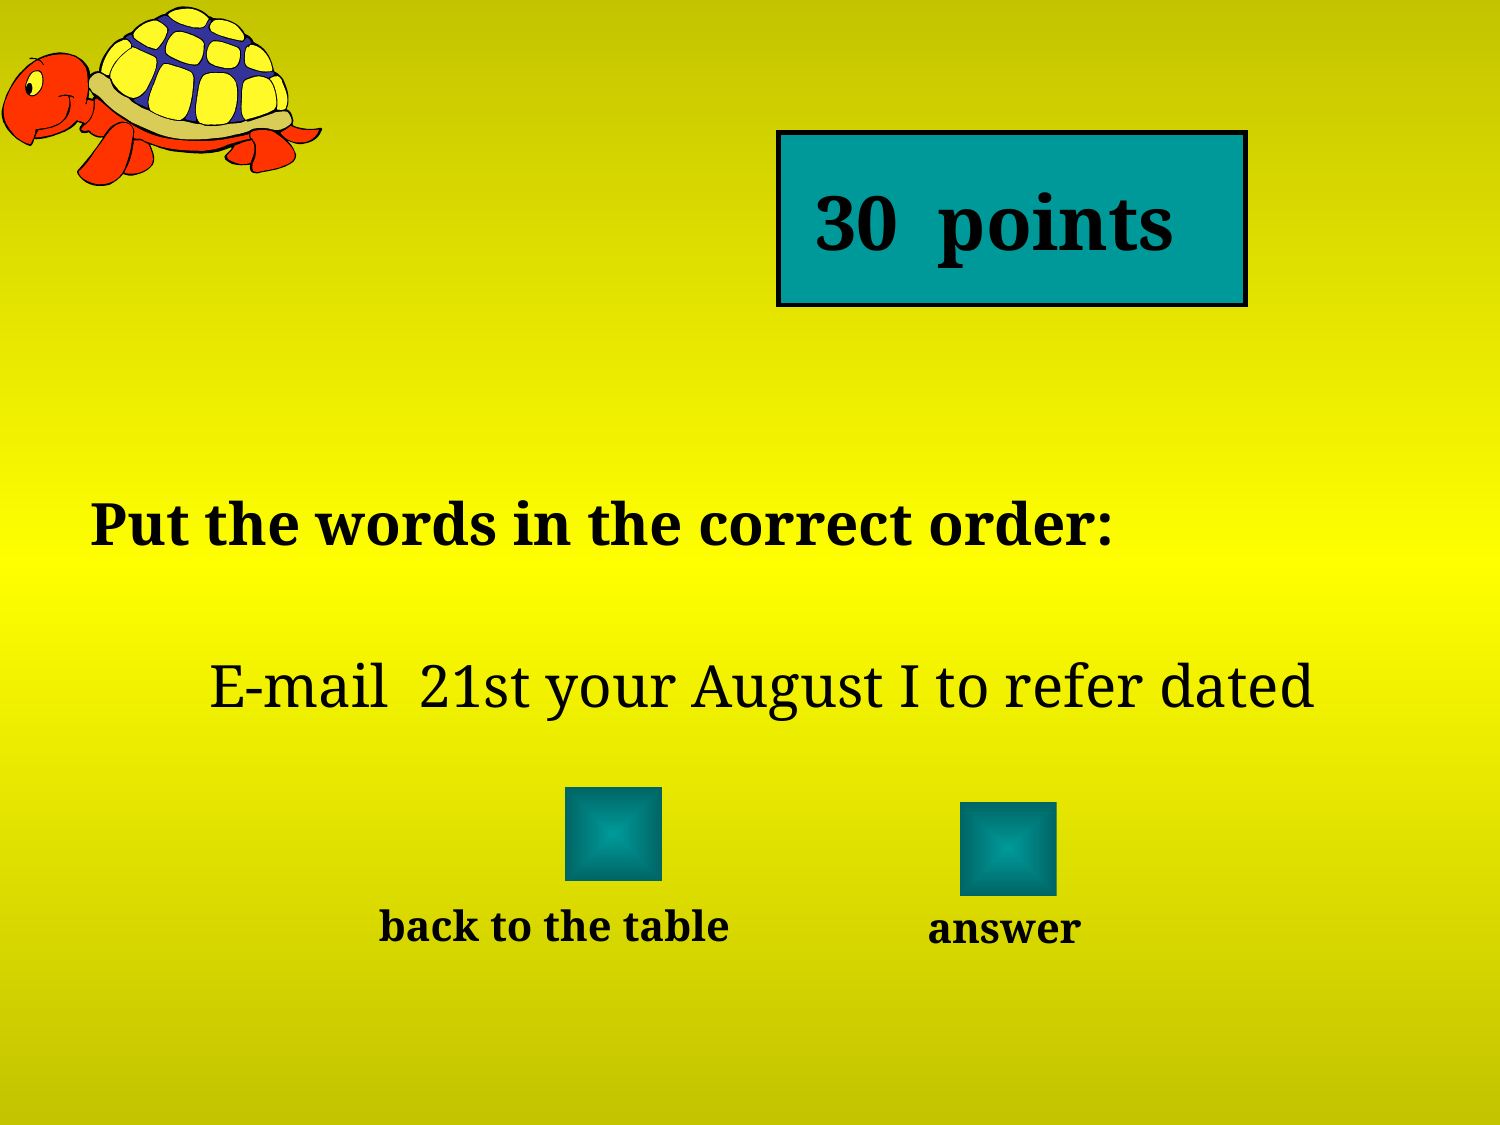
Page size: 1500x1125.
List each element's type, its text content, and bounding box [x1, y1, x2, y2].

text_box Put the words in the correct order: [75, 479, 1130, 565]
text_box back to the table [325, 892, 784, 958]
text_box [565, 787, 662, 881]
text_box answer [859, 894, 1150, 959]
title E-mail 21st your August I to refer dated [59, 590, 1467, 779]
text_box 30 points [800, 167, 1213, 273]
text_box [778, 132, 1246, 306]
text_box [960, 802, 1057, 896]
